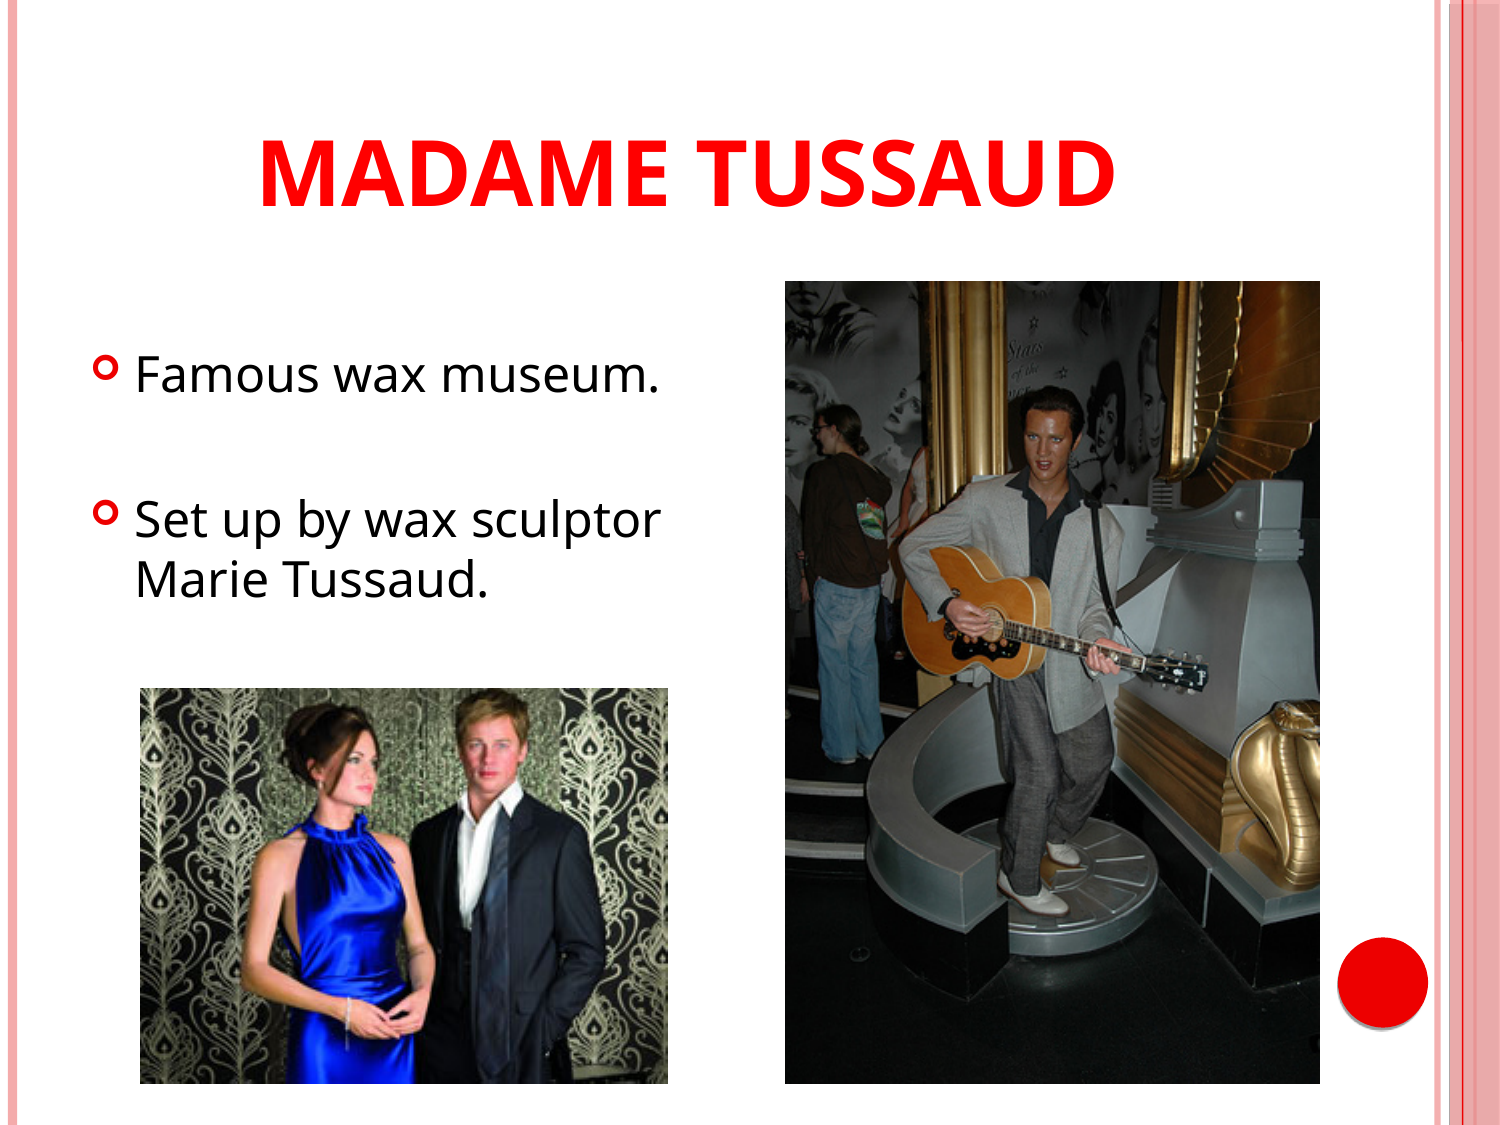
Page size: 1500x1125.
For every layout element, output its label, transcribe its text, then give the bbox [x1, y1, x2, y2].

picture [140, 688, 668, 1085]
picture [785, 281, 1320, 1084]
title MADAME TUSSAUD [75, 45, 1300, 233]
list Famous wax museum. Set up by wax sculptor Marie Tussaud. [75, 262, 727, 715]
